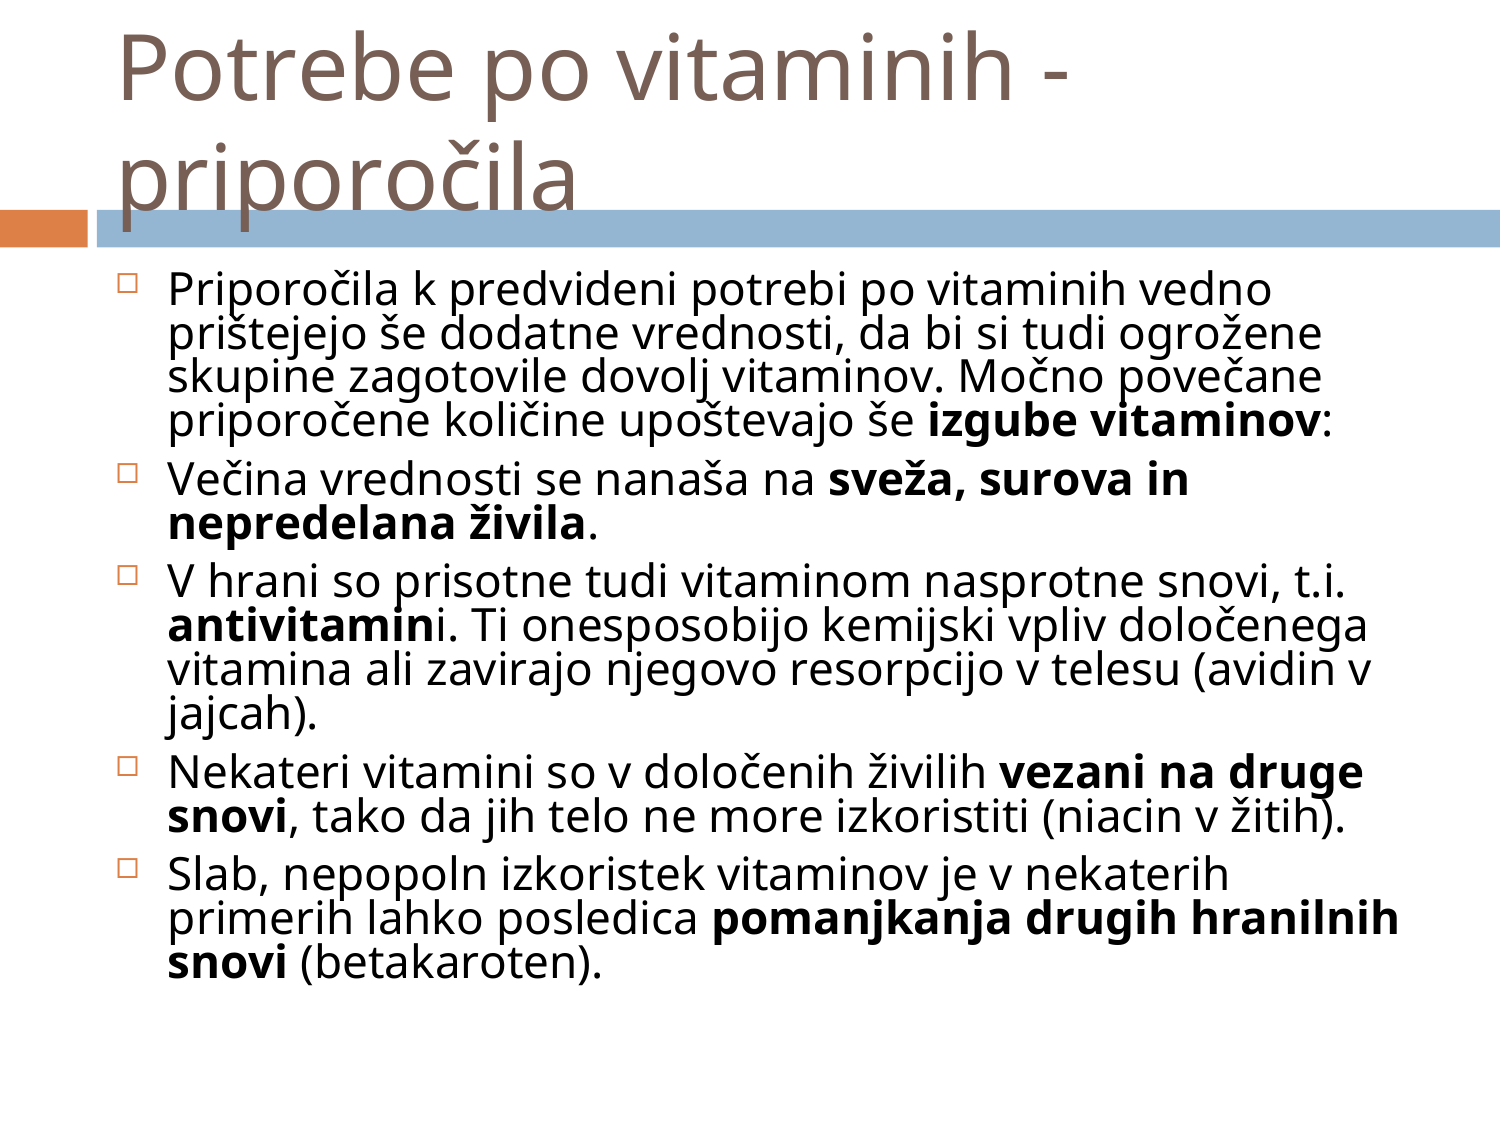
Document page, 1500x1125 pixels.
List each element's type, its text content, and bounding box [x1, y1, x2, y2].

title Potrebe po vitaminih - priporočila [100, 1, 1438, 237]
list Priporočila k predvideni potrebi po vitaminih vedno prištejejo še dodatne vrednosti, da bi si tudi ogrožene skupine zagotovile dovolj vitaminov. Močno povečane priporočene količine upoštevajo še izgube vitaminov: Večina vrednosti se nanaša na sveža, surova in nepredelana živila. V hrani so prisotne tudi vitaminom nasprotne snovi, t.i. antivitamini. Ti onesposobijo kemijski vpliv določenega vitamina ali zavirajo njegovo resorpcijo v telesu (avidin v jajcah). Nekateri vitamini so v določenih živilih vezani na druge snovi, tako da jih telo ne more izkoristiti (niacin v žitih). Slab, nepopoln izkoristek vitaminov je v nekaterih primerih lahko posledica pomanjkanja drugih hranilnih snovi (betakaroten). [100, 262, 1438, 1001]
